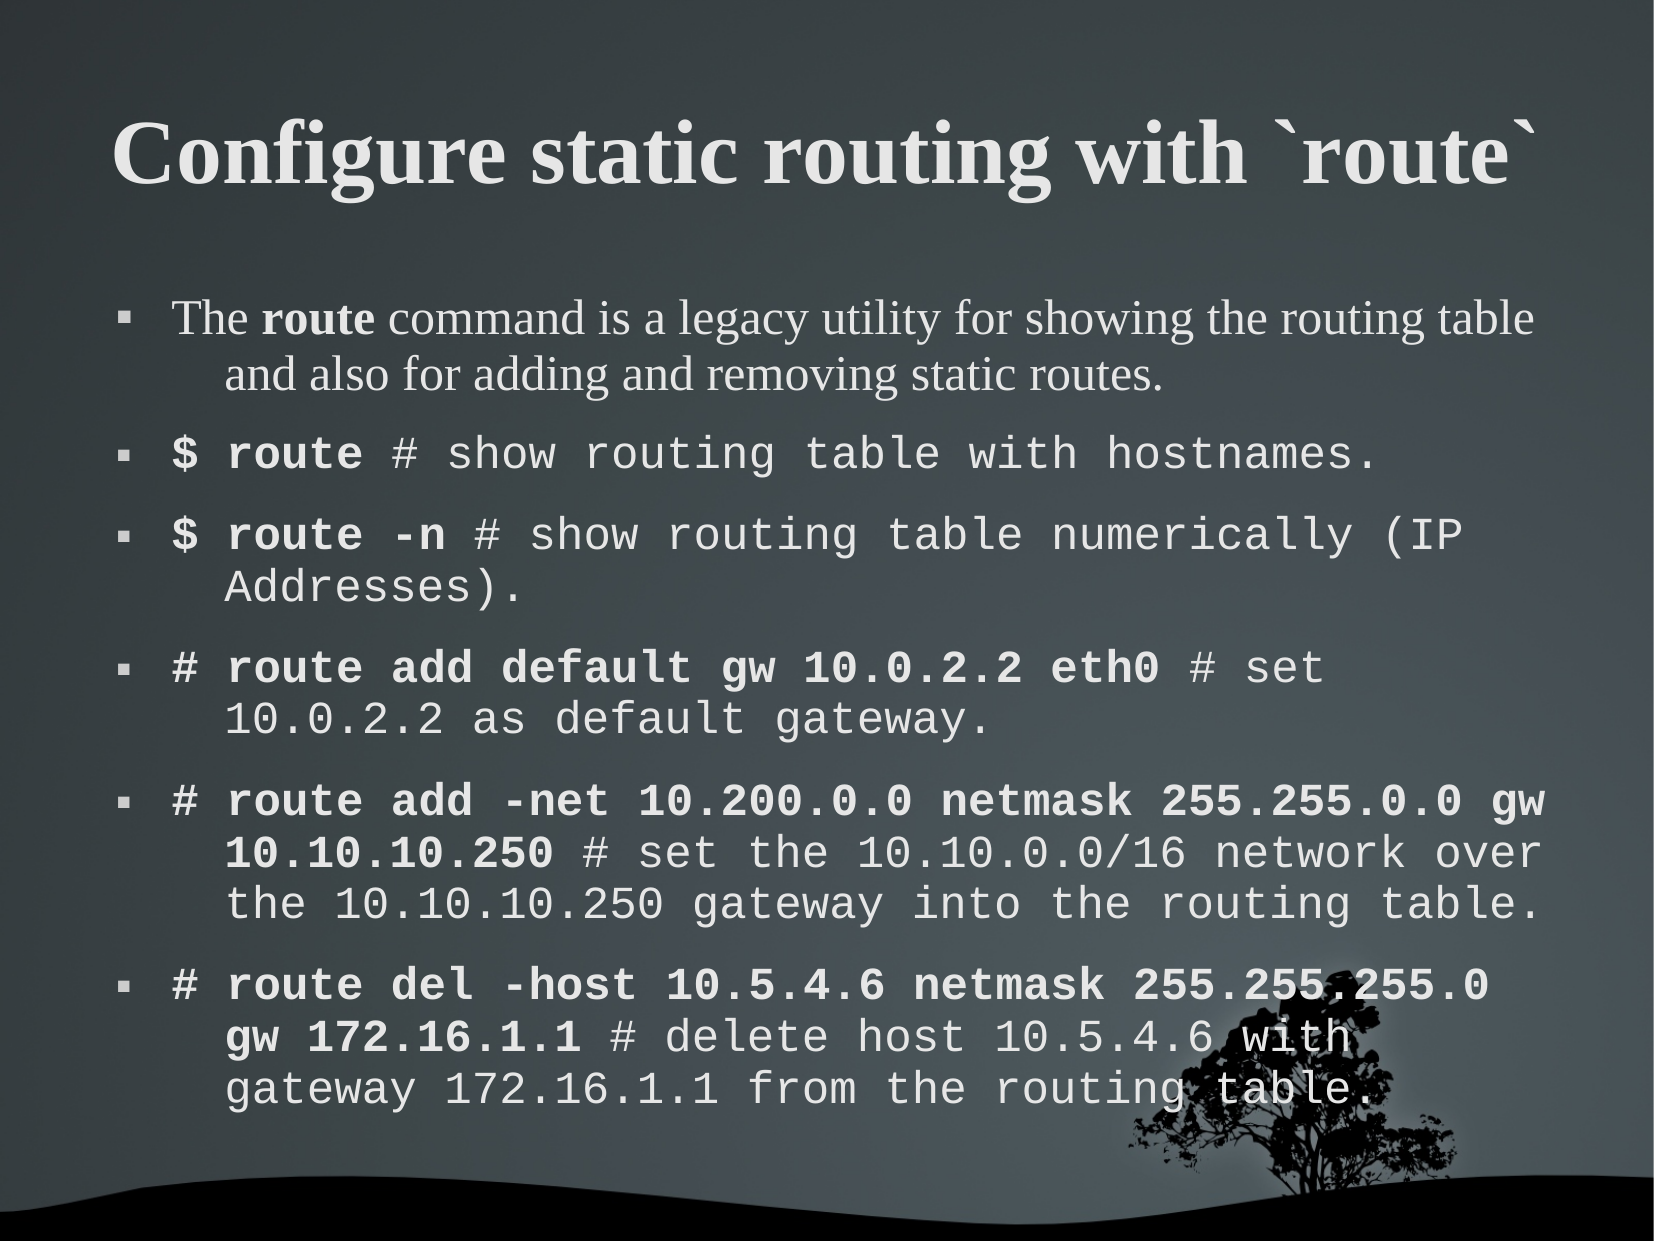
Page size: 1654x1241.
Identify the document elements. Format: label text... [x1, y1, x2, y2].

title Configure static routing with `route` [82, 49, 1571, 257]
picture [0, 0, 1654, 1241]
list The route command is a legacy utility for showing the routing table and also for adding and removing static routes. $ route # show routing table with hostnames. $ route -n # show routing table numerically (IP Addresses). # route add default gw 10.0.2.2 eth0 # set 10.0.2.2 as default gateway. # route add -net 10.200.0.0 netmask 255.255.0.0 gw 10.10.10.250 # set the 10.10.0.0/16 network over the 10.10.10.250 gateway into the routing table. # route del -host 10.5.4.6 netmask 255.255.255.0 gw 172.16.1.1 # delete host 10.5.4.6 with gateway 172.16.1.1 from the routing table. [82, 290, 1571, 1202]
